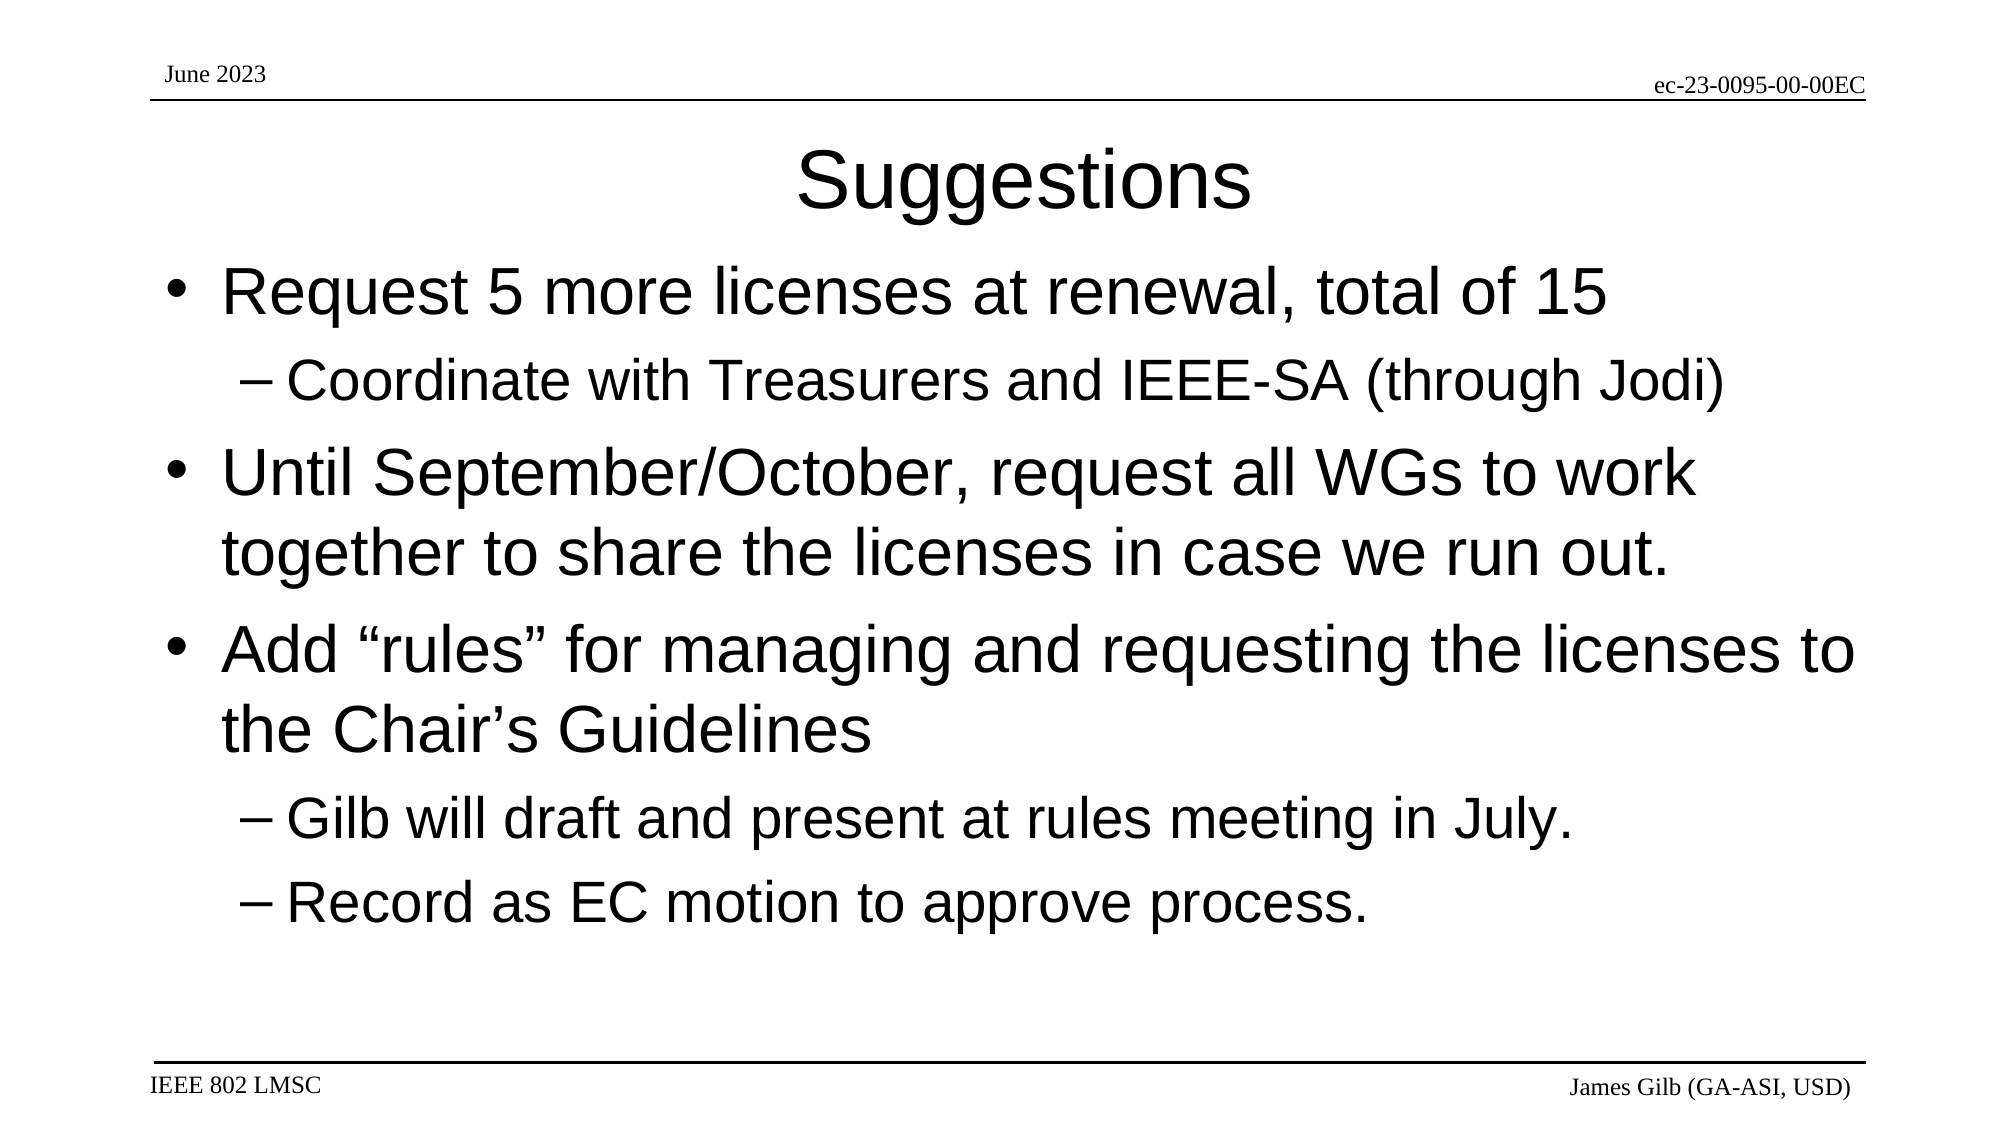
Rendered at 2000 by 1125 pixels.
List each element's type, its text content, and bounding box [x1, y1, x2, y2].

list Request 5 more licenses at renewal, total of 15 Coordinate with Treasurers and IEEE-SA (through Jodi) Until September/October, request all WGs to work together to share the licenses in case we run out. Add “rules” for managing and requesting the licenses to the Chair’s Guidelines Gilb will draft and present at rules meeting in July. Record as EC motion to approve process. [150, 239, 1900, 1051]
title Suggestions [149, 112, 1900, 238]
